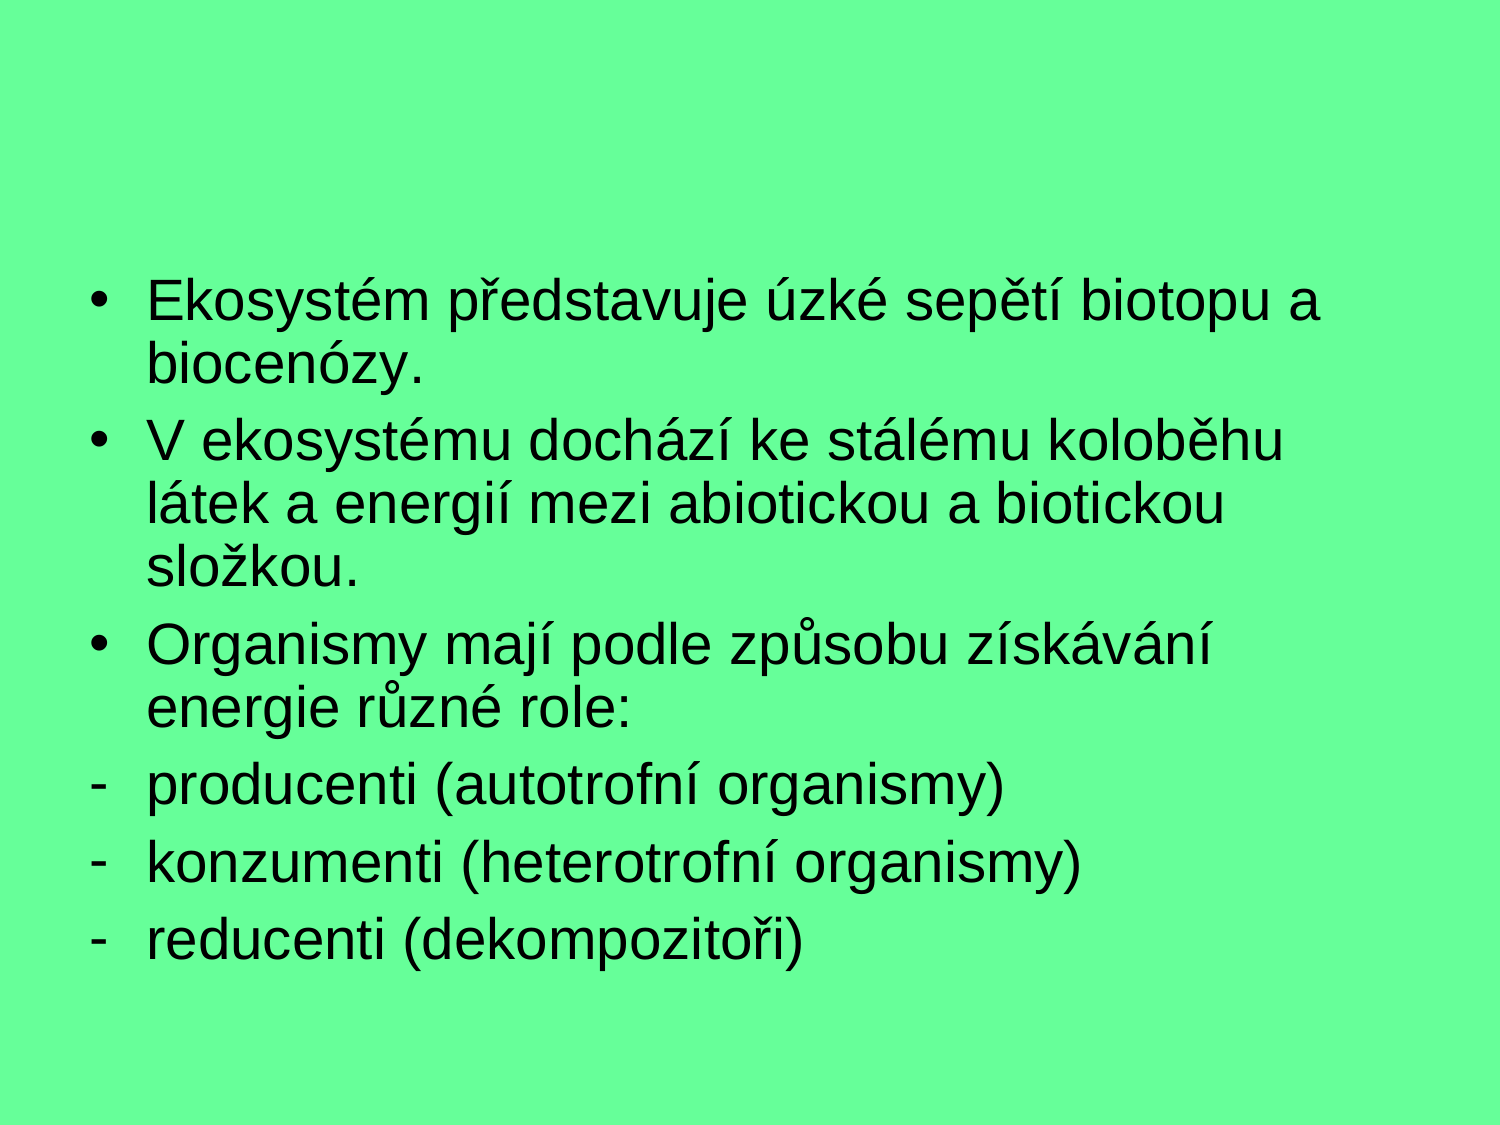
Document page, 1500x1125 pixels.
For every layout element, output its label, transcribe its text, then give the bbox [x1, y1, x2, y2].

list Ekosystém představuje úzké sepětí biotopu a biocenózy. V ekosystému dochází ke stálému koloběhu látek a energií mezi abiotickou a biotickou složkou. Organismy mají podle způsobu získávání energie různé role: producenti (autotrofní organismy) konzumenti (heterotrofní organismy) reducenti (dekompozitoři) [75, 262, 1426, 1006]
